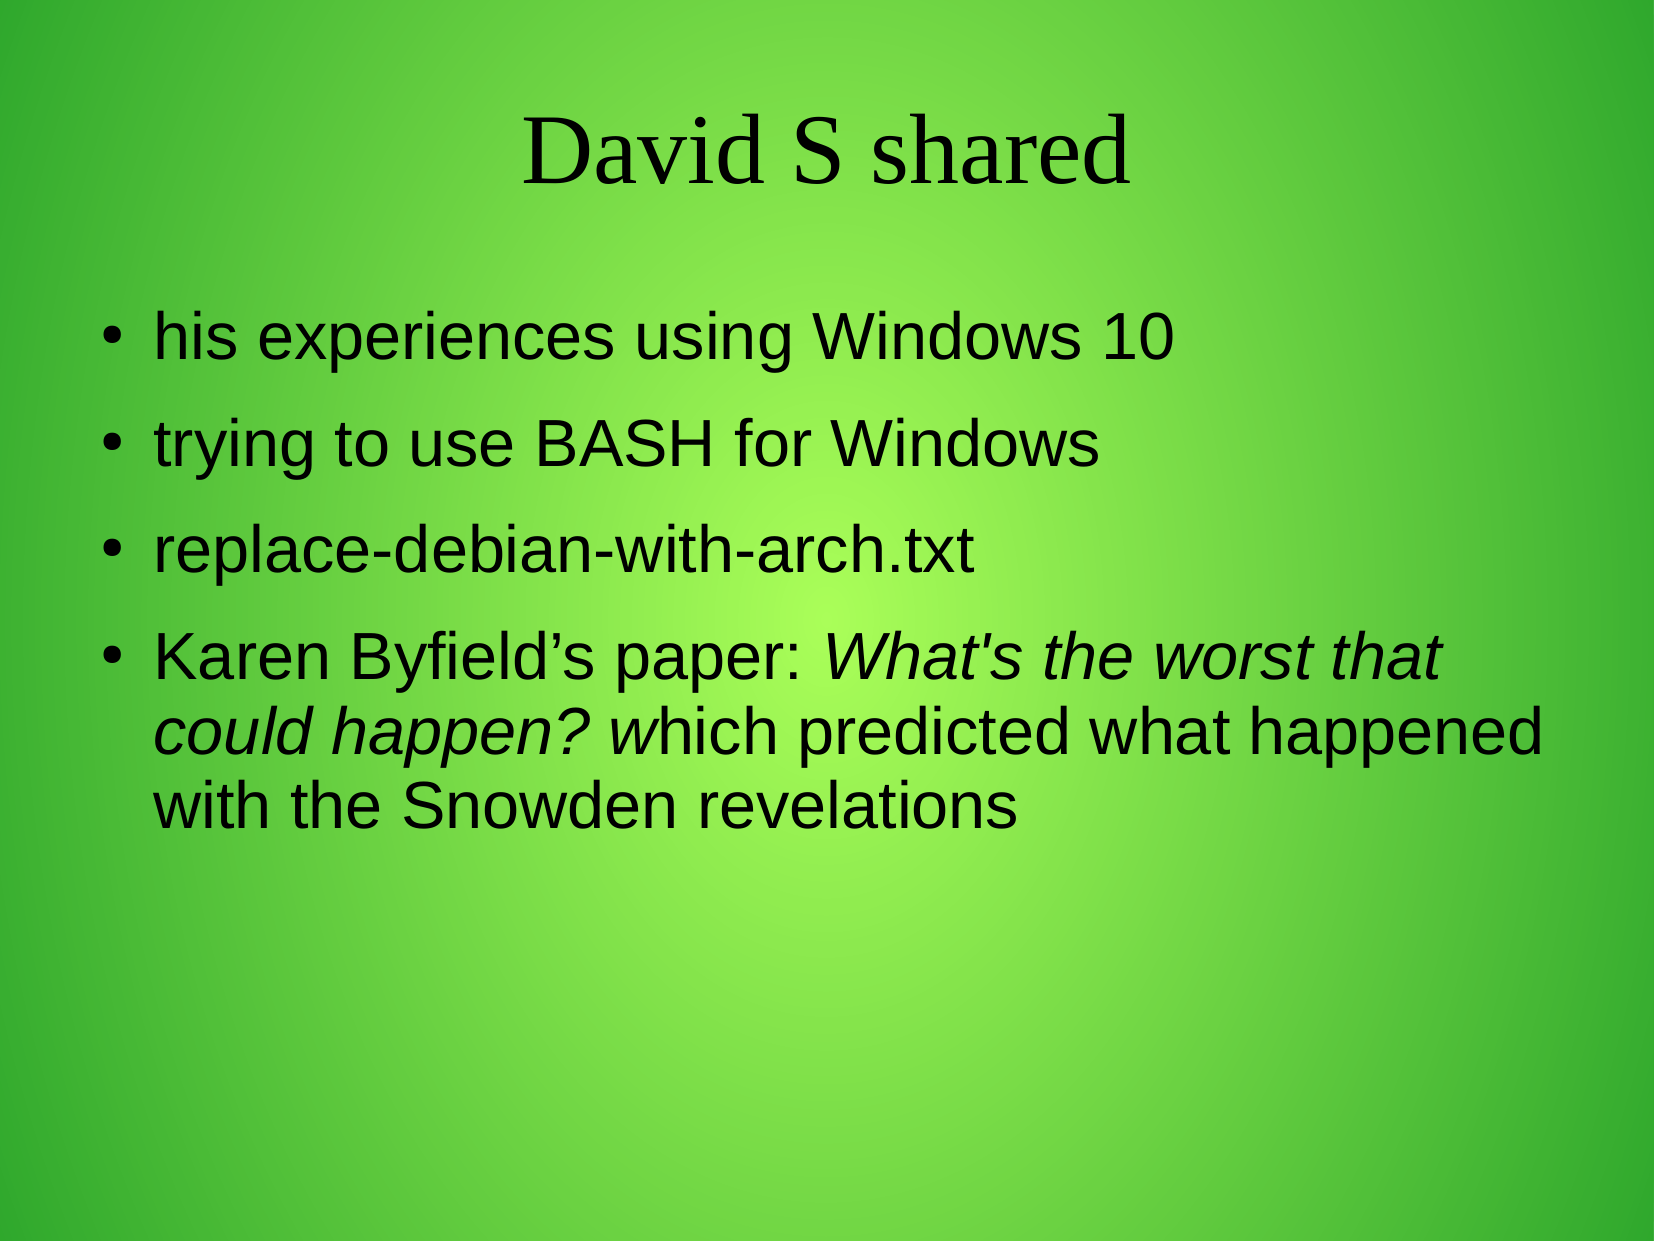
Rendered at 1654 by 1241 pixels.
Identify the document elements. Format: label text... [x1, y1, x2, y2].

title David S shared [82, 47, 1571, 252]
list his experiences using Windows 10 trying to use BASH for Windows replace-debian-with-arch.txt Karen Byfield’s paper: What's the worst that could happen? which predicted what happened with the Snowden revelations [82, 299, 1571, 1019]
